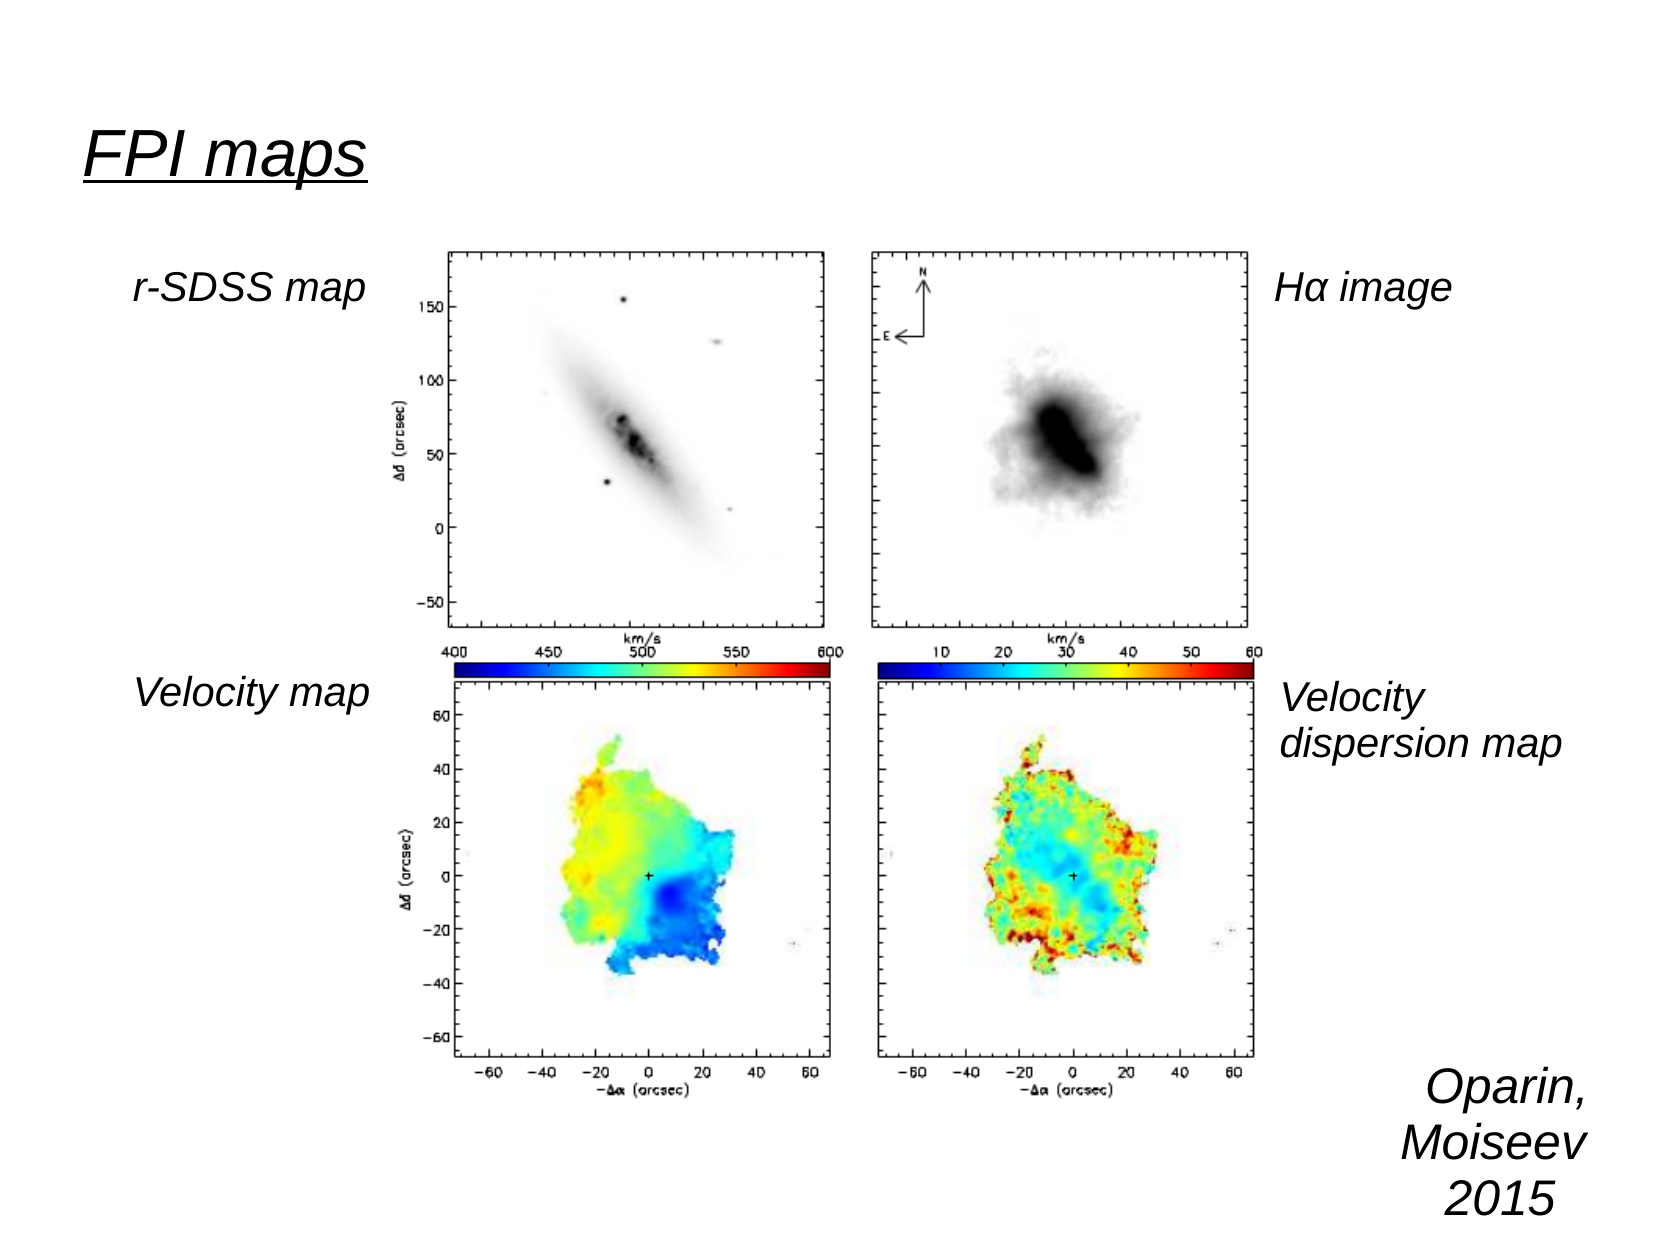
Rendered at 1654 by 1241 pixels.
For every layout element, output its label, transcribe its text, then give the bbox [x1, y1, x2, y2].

text_box Velocity dispersion map [1264, 665, 1601, 849]
title FPI maps [82, 49, 1571, 257]
text_box Oparin, Moiseev 2015 [1346, 1051, 1654, 1234]
picture [373, 236, 1264, 1123]
text_box Hα image [1259, 256, 1595, 439]
text_box Velocity map [118, 661, 454, 844]
text_box r-SDSS map [118, 256, 454, 439]
